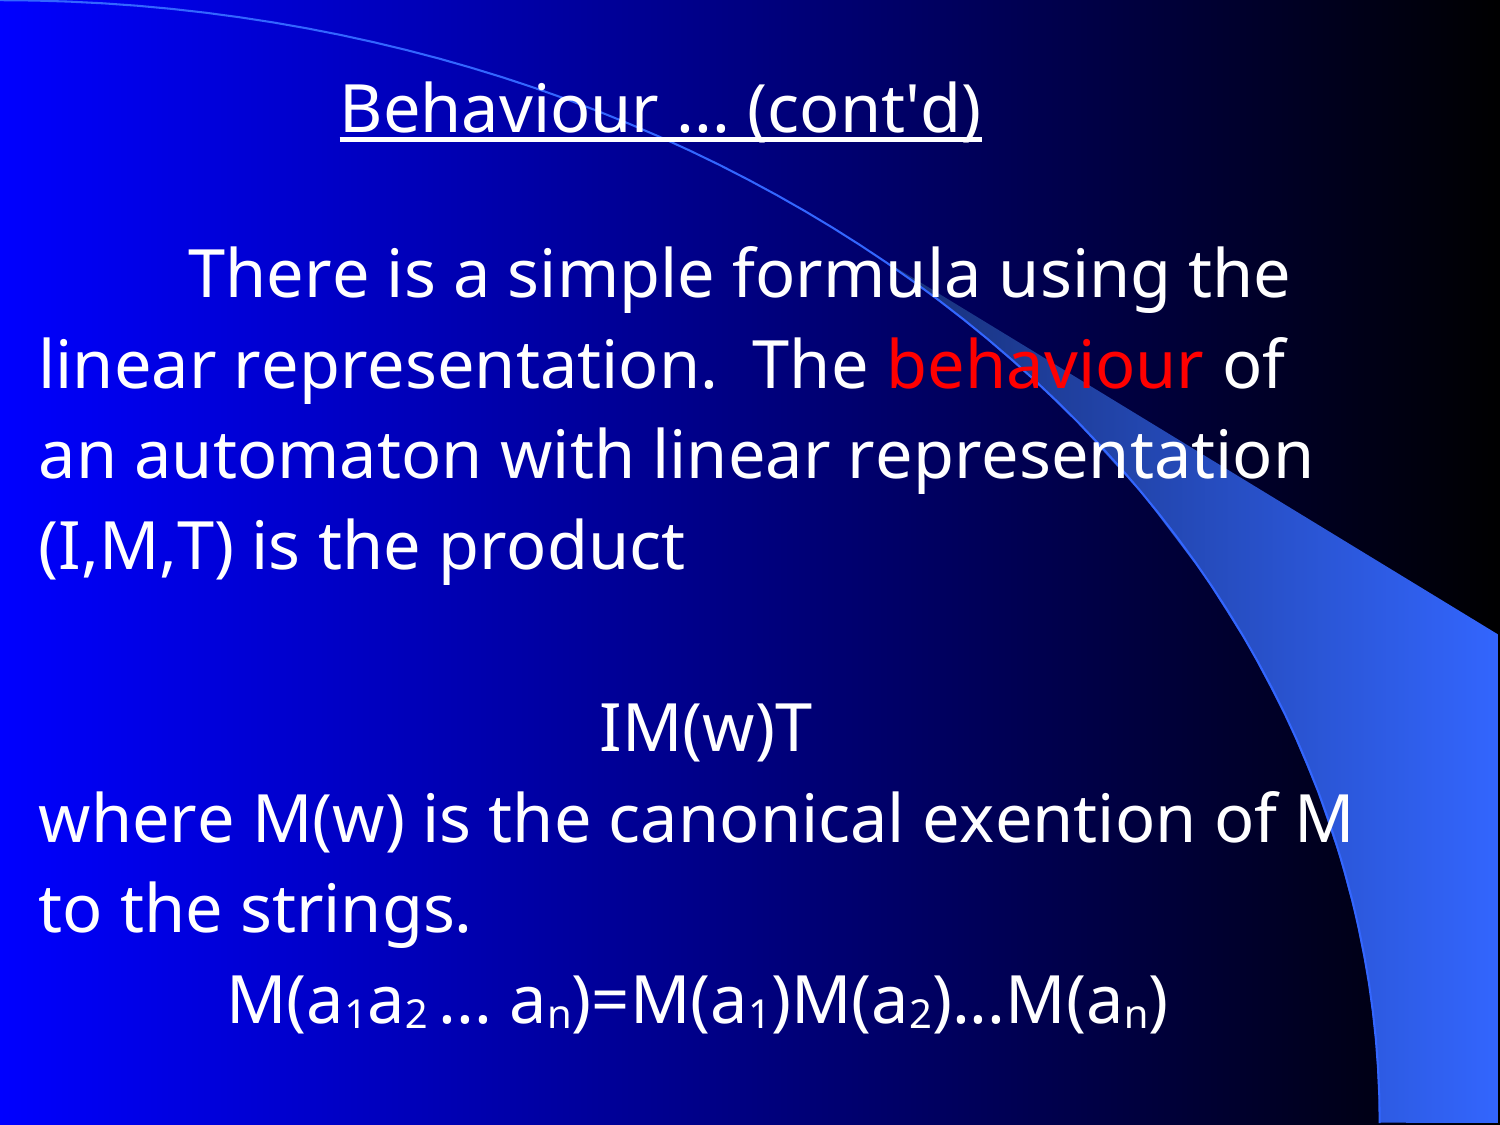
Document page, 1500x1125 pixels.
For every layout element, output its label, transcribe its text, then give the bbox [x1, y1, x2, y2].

text_box Behaviour ... (cont'd) [324, 53, 1099, 150]
text_box There is a simple formula using the linear representation. The behaviour of an automaton with linear representation (I,M,T) is the product IM(w)T where M(w) is the canonical exention of M to the strings. M(a1a2 ... an)=M(a1)M(a2)...M(an) [23, 218, 1476, 984]
